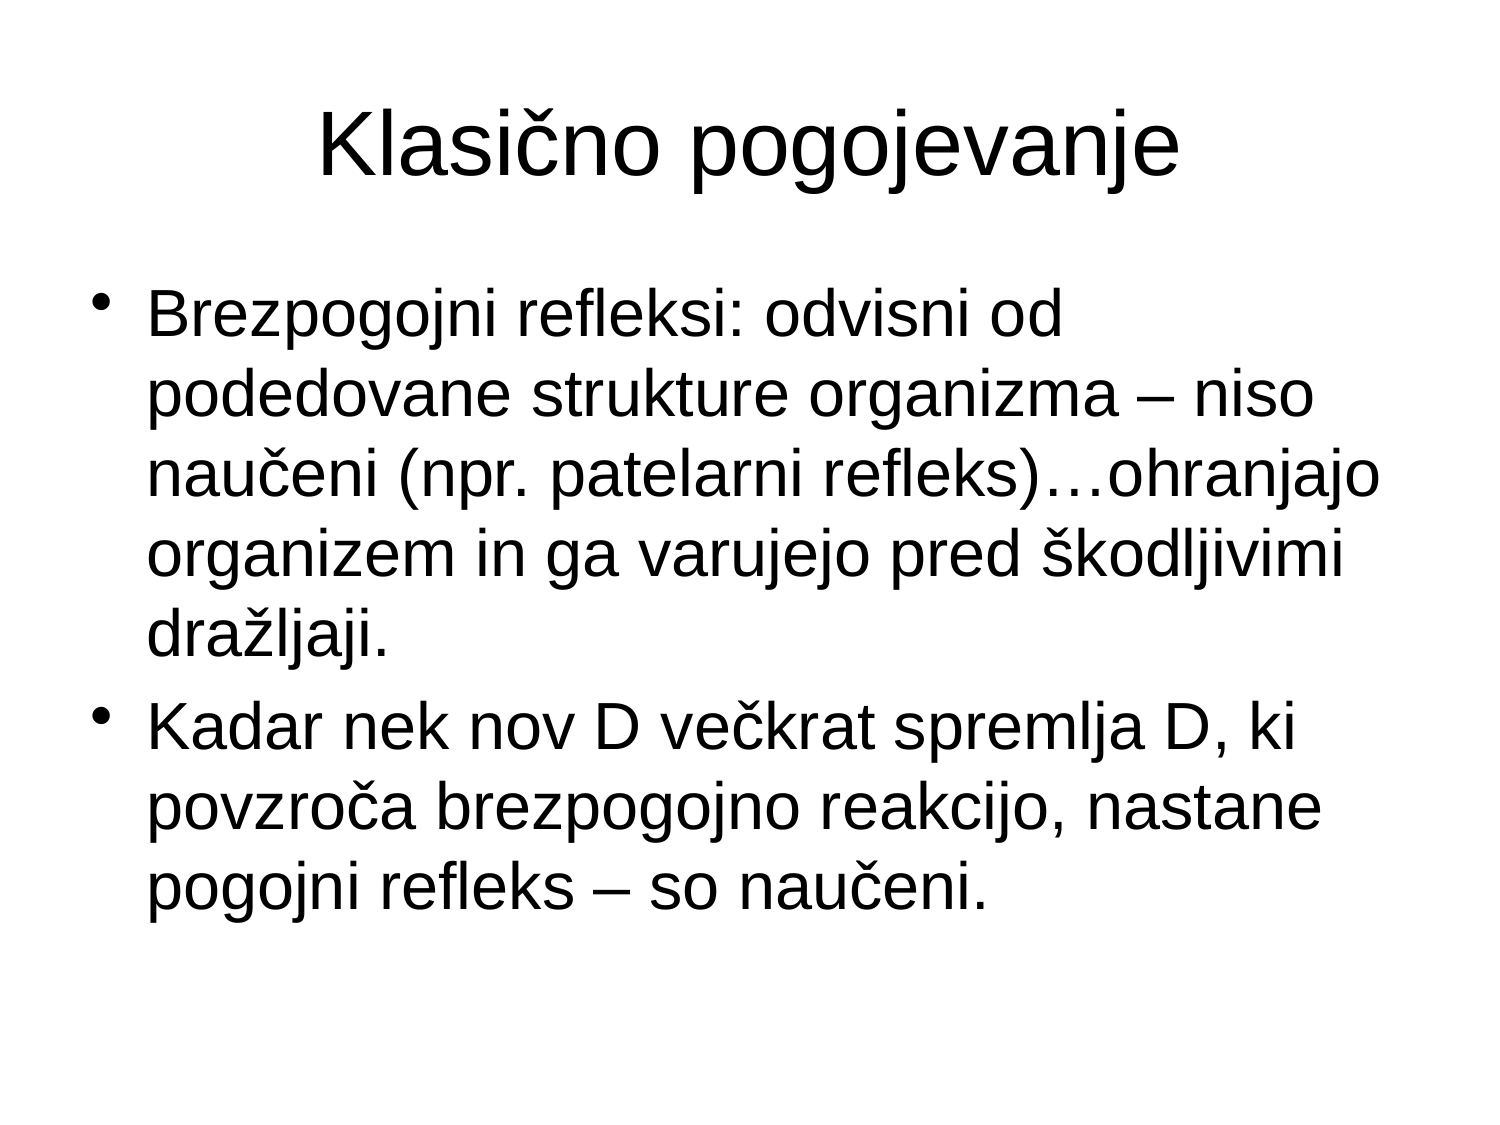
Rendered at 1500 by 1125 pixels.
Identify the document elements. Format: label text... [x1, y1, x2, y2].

list Brezpogojni refleksi: odvisni od podedovane strukture organizma – niso naučeni (npr. patelarni refleks)…ohranjajo organizem in ga varujejo pred škodljivimi dražljaji. Kadar nek nov D večkrat spremlja D, ki povzroča brezpogojno reakcijo, nastane pogojni refleks – so naučeni. [75, 262, 1425, 1005]
title Klasično pogojevanje [75, 45, 1425, 233]
